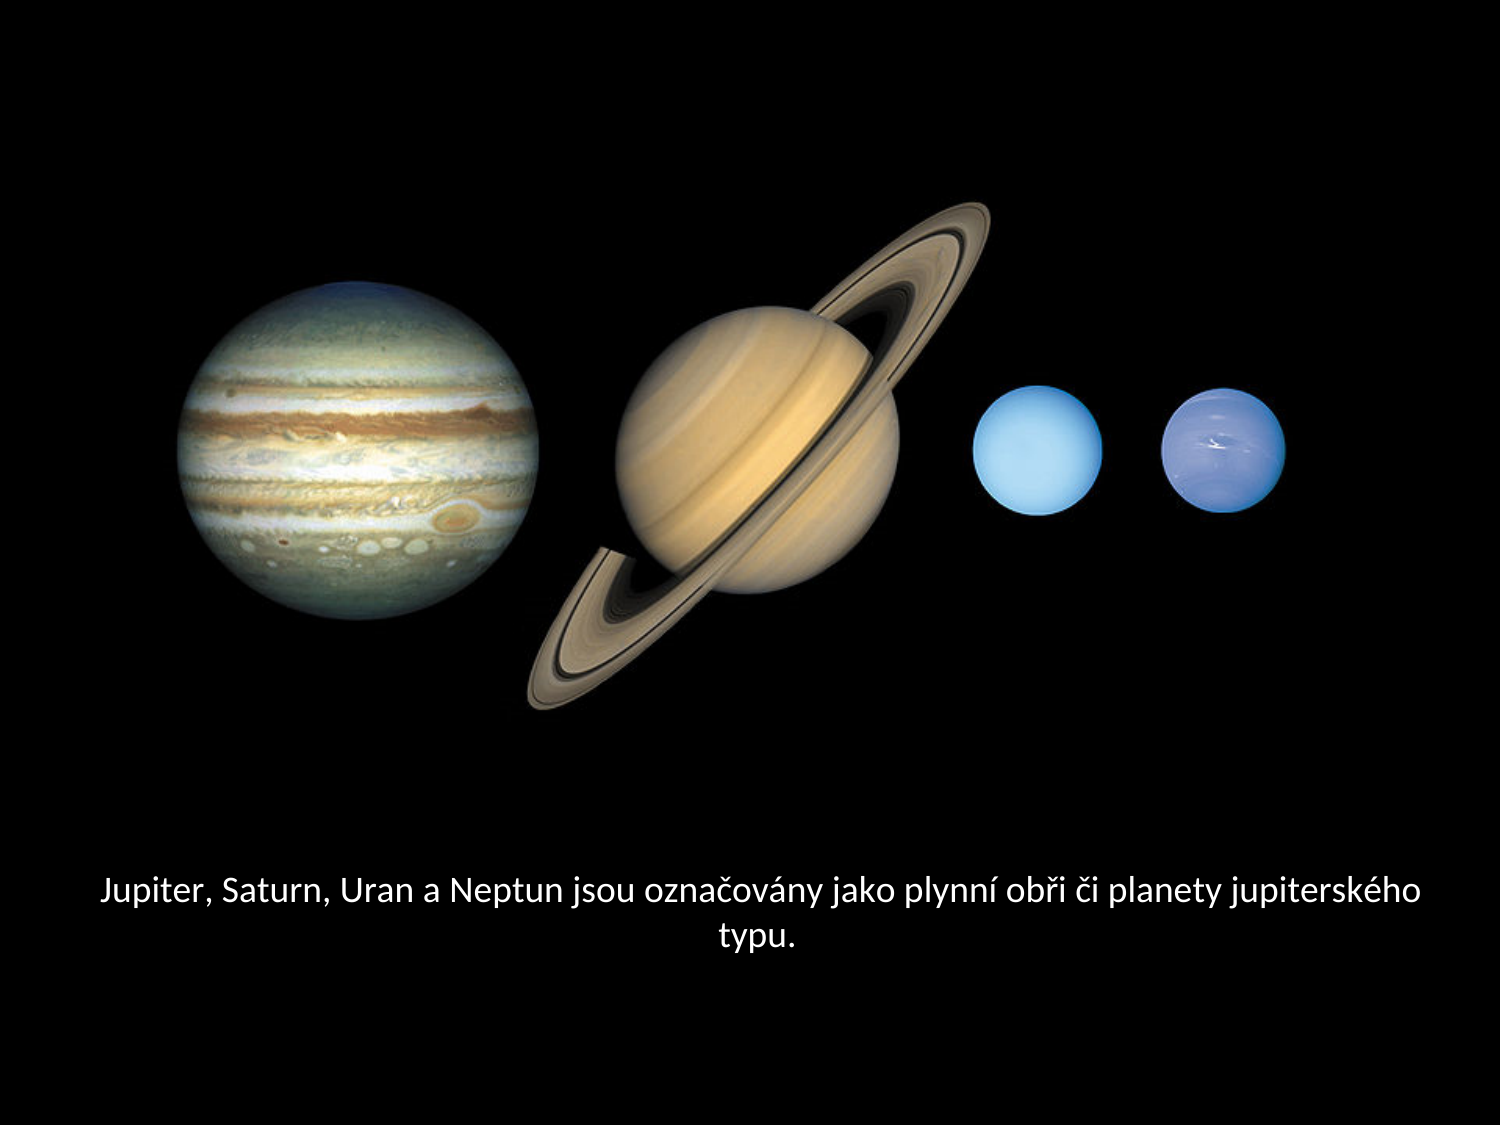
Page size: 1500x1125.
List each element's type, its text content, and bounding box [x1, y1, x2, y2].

picture [112, 184, 1363, 729]
text_box Jupiter, Saturn, Uran a Neptun jsou označovány jako plynní obři či planety jupiterského typu. [64, 857, 1459, 964]
